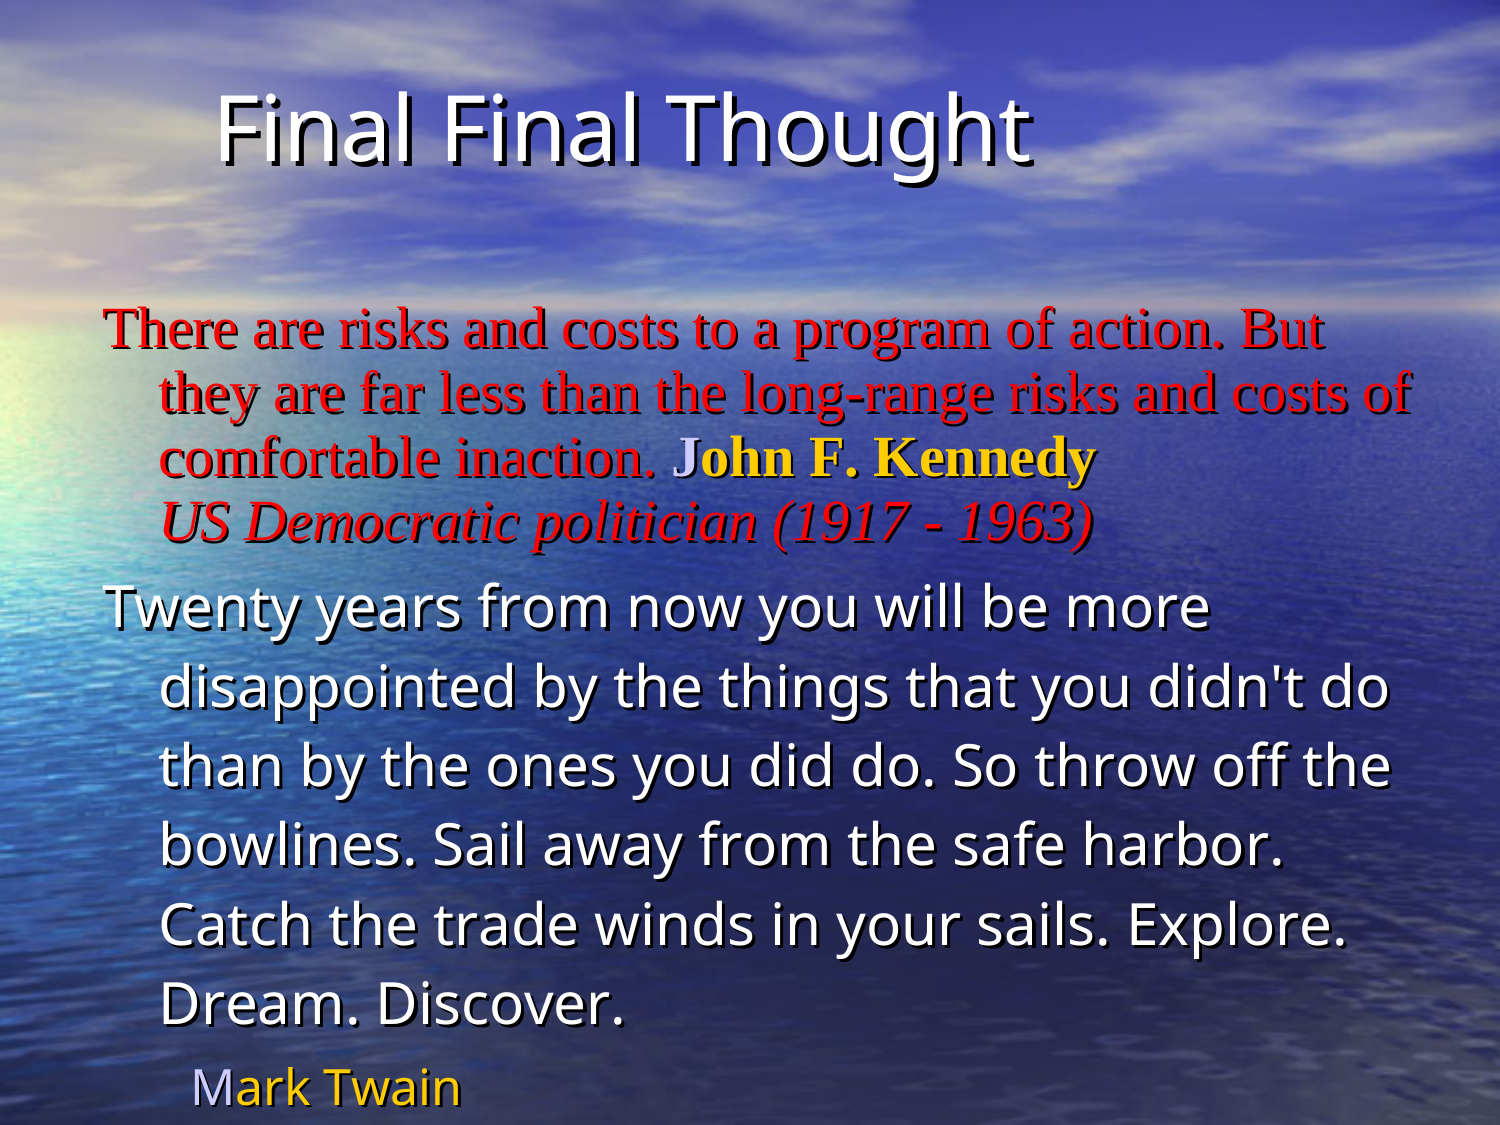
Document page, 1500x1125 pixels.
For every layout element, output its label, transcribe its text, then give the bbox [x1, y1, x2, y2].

picture [0, 0, 1500, 1125]
title Final Final Thought [197, 70, 1500, 196]
list There are risks and costs to a program of action. But they are far less than the long-range risks and costs of comfortable inaction. John F. Kennedy US Democratic politician (1917 - 1963) Twenty years from now you will be more disappointed by the things that you didn't do than by the ones you did do. So throw off the bowlines. Sail away from the safe harbor. Catch the trade winds in your sails. Explore. Dream. Discover. Mark Twain [87, 287, 1450, 1086]
